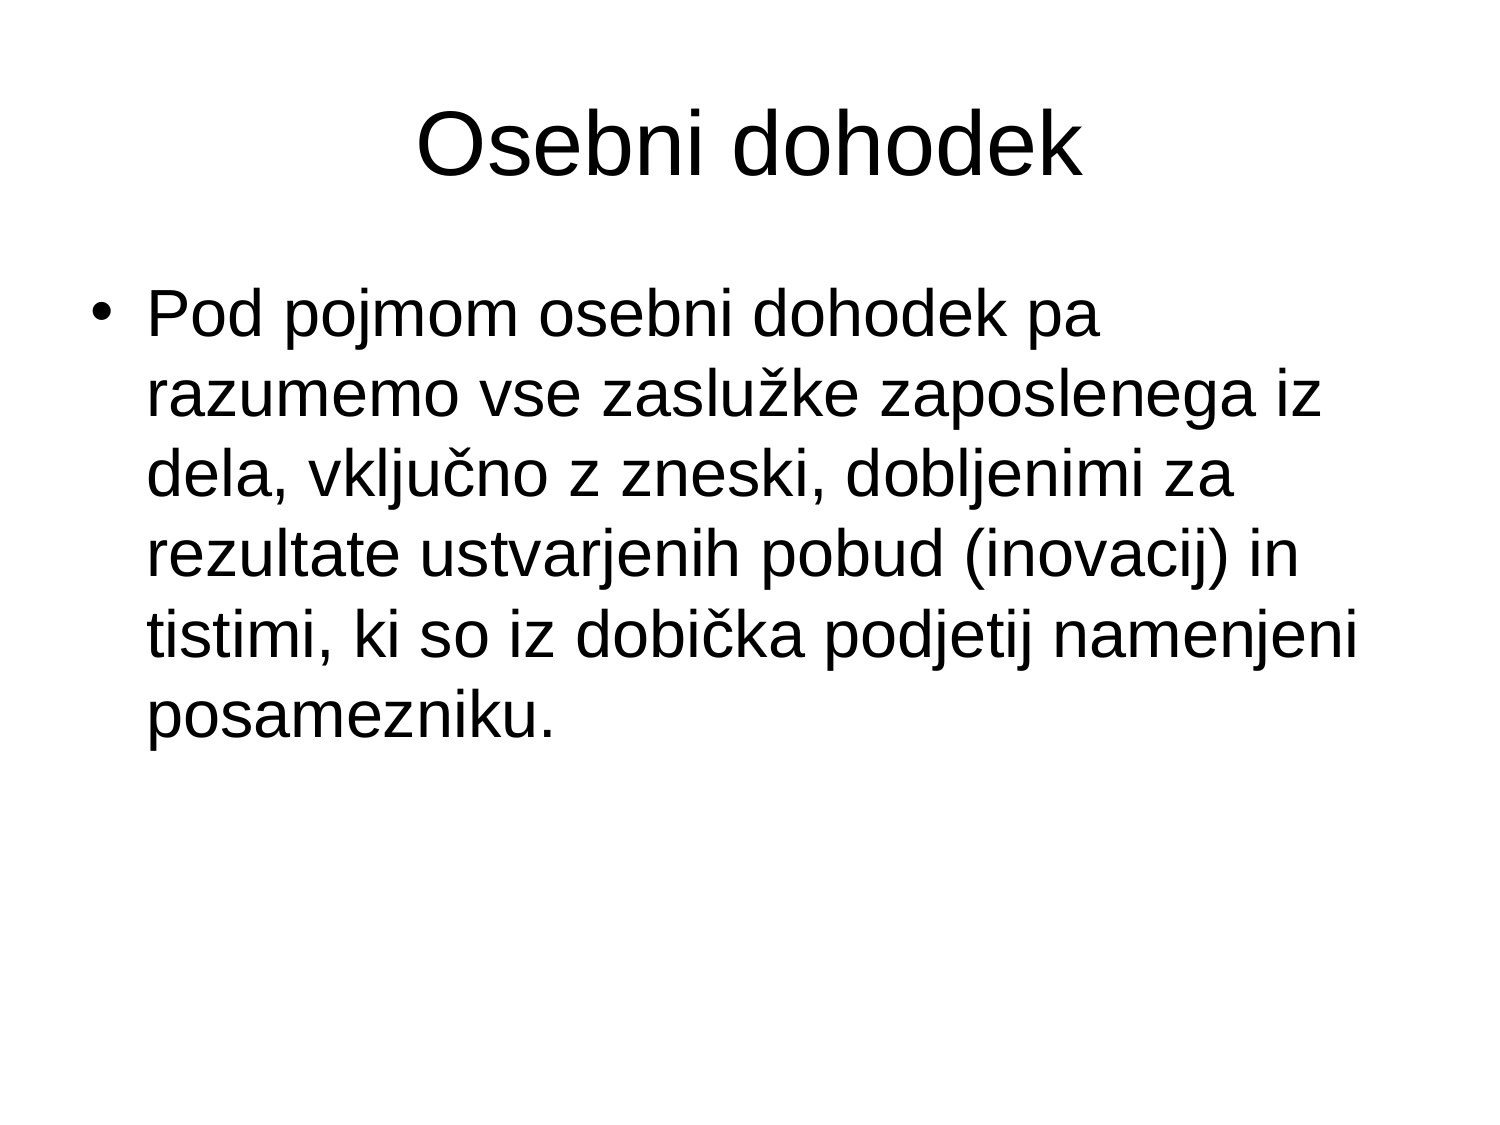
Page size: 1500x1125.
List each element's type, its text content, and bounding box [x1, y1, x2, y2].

list Pod pojmom osebni dohodek pa razumemo vse zaslužke zaposlenega iz dela, vključno z zneski, dobljenimi za rezultate ustvarjenih pobud (inovacij) in tistimi, ki so iz dobička podjetij namenjeni posamezniku. [75, 262, 1426, 1006]
title Osebni dohodek [75, 45, 1426, 233]
